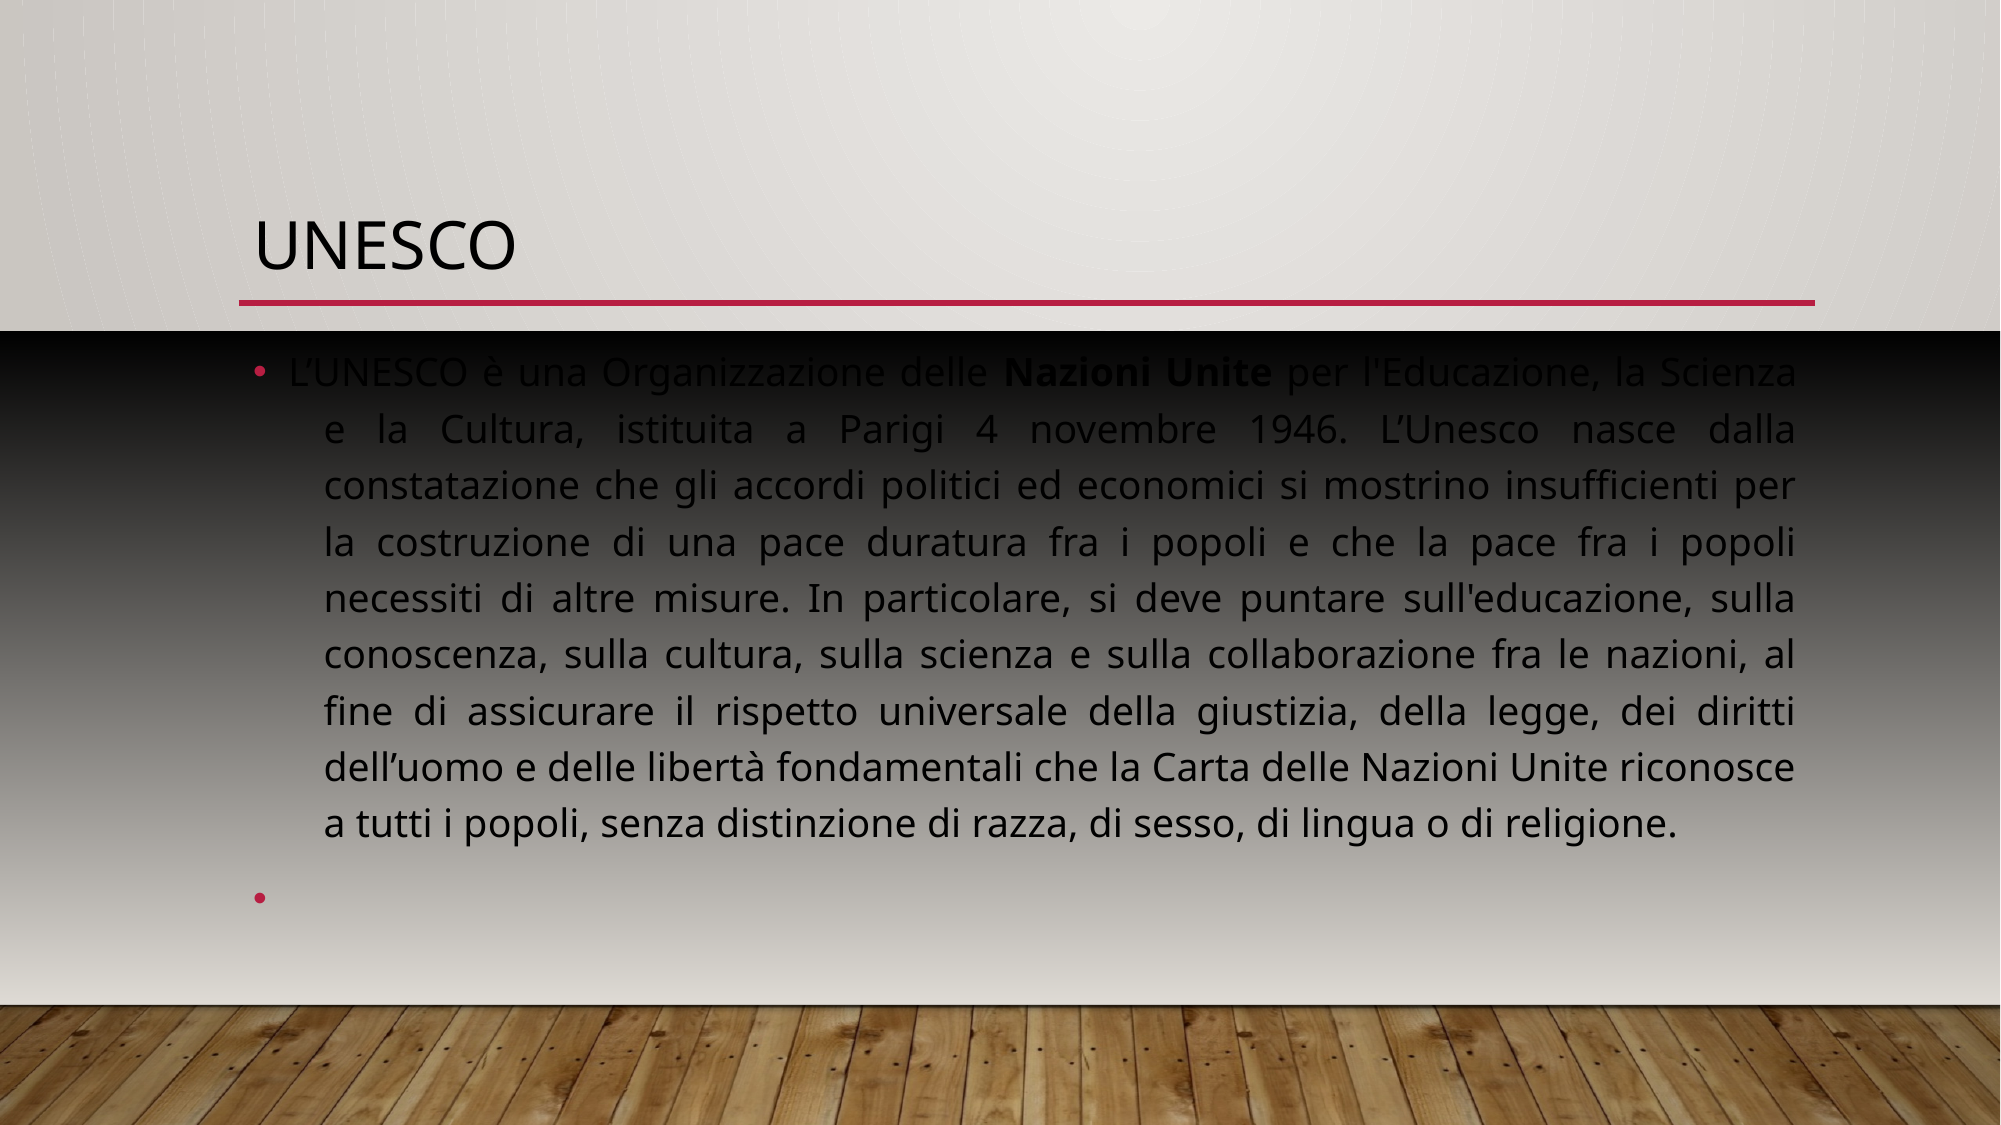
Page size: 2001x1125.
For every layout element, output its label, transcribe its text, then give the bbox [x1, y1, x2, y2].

title Unesco [238, 131, 1814, 305]
list L’UNESCO è una Organizzazione delle Nazioni Unite per l'Educazione, la Scienza e la Cultura, istituita a Parigi 4 novembre 1946. L’Unesco nasce dalla constatazione che gli accordi politici ed economici si mostrino insufficienti per la costruzione di una pace duratura fra i popoli e che la pace fra i popoli necessiti di altre misure. In particolare, si deve puntare sull'educazione, sulla conoscenza, sulla cultura, sulla scienza e sulla collaborazione fra le nazioni, al fine di assicurare il rispetto universale della giustizia, della legge, dei diritti dell’uomo e delle libertà fondamentali che la Carta delle Nazioni Unite riconosce a tutti i popoli, senza distinzione di razza, di sesso, di lingua o di religione. [238, 330, 1814, 897]
